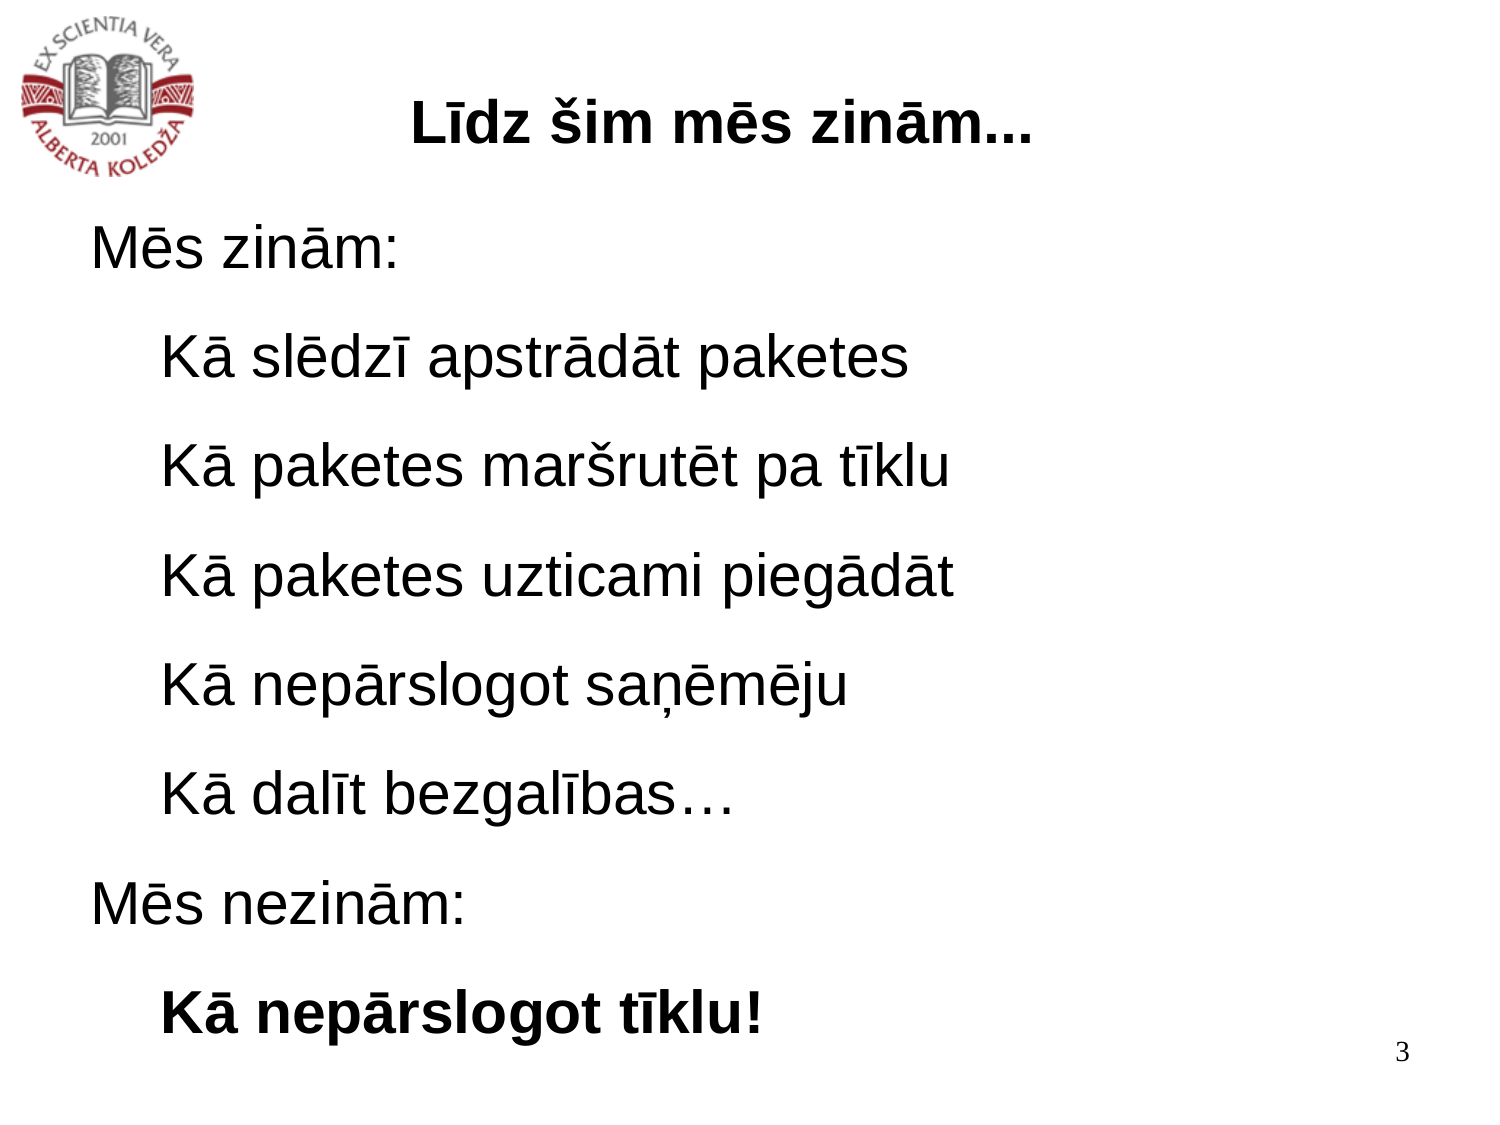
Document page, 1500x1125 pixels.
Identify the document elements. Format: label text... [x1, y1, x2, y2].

picture [21, 16, 194, 177]
title Līdz šim mēs zinām... [50, 62, 1374, 175]
list Mēs zinām: Kā slēdzī apstrādāt paketes Kā paketes maršrutēt pa tīklu Kā paketes uzticami piegādāt Kā nepārslogot saņēmēju Kā dalīt bezgalības… Mēs nezinām: Kā nepārslogot tīklu! [74, 200, 1463, 1101]
